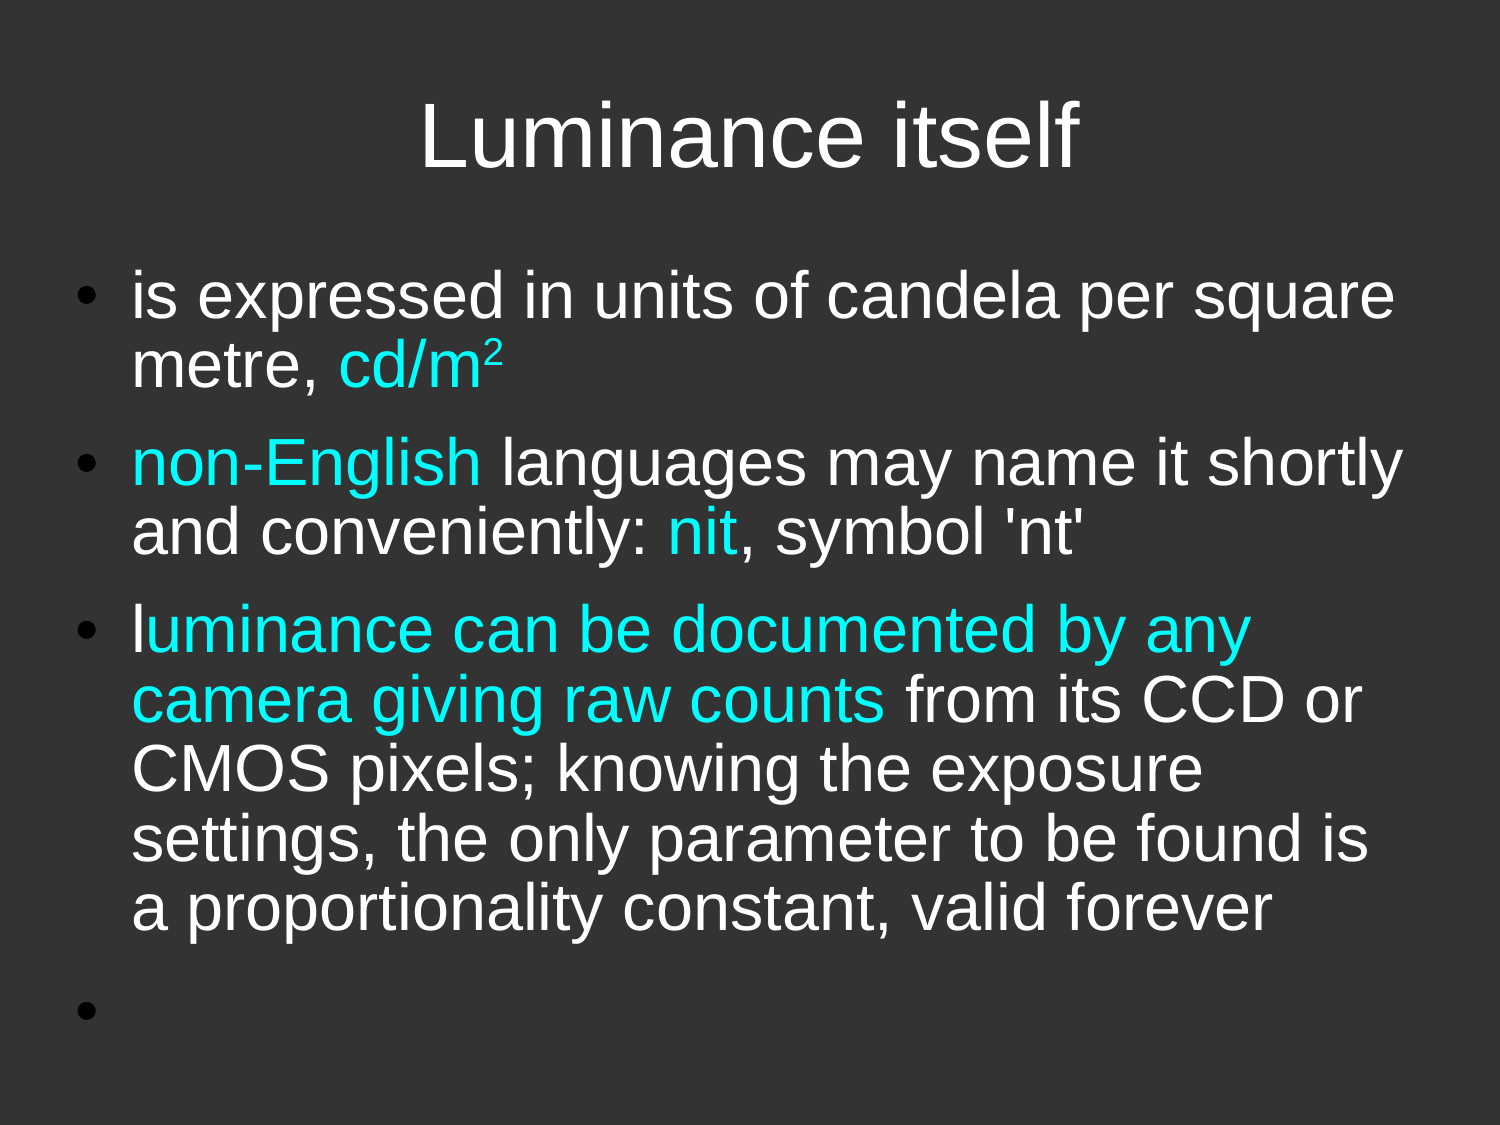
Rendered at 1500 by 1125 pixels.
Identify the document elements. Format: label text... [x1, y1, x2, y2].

list is expressed in units of candela per square metre, cd/m2 non-English languages may name it shortly and conveniently: nit, symbol 'nt' luminance can be documented by any camera giving raw counts from its CCD or CMOS pixels; knowing the exposure settings, the only parameter to be found is a proportionality constant, valid forever [75, 262, 1425, 1051]
title Luminance itself [75, 21, 1425, 257]
